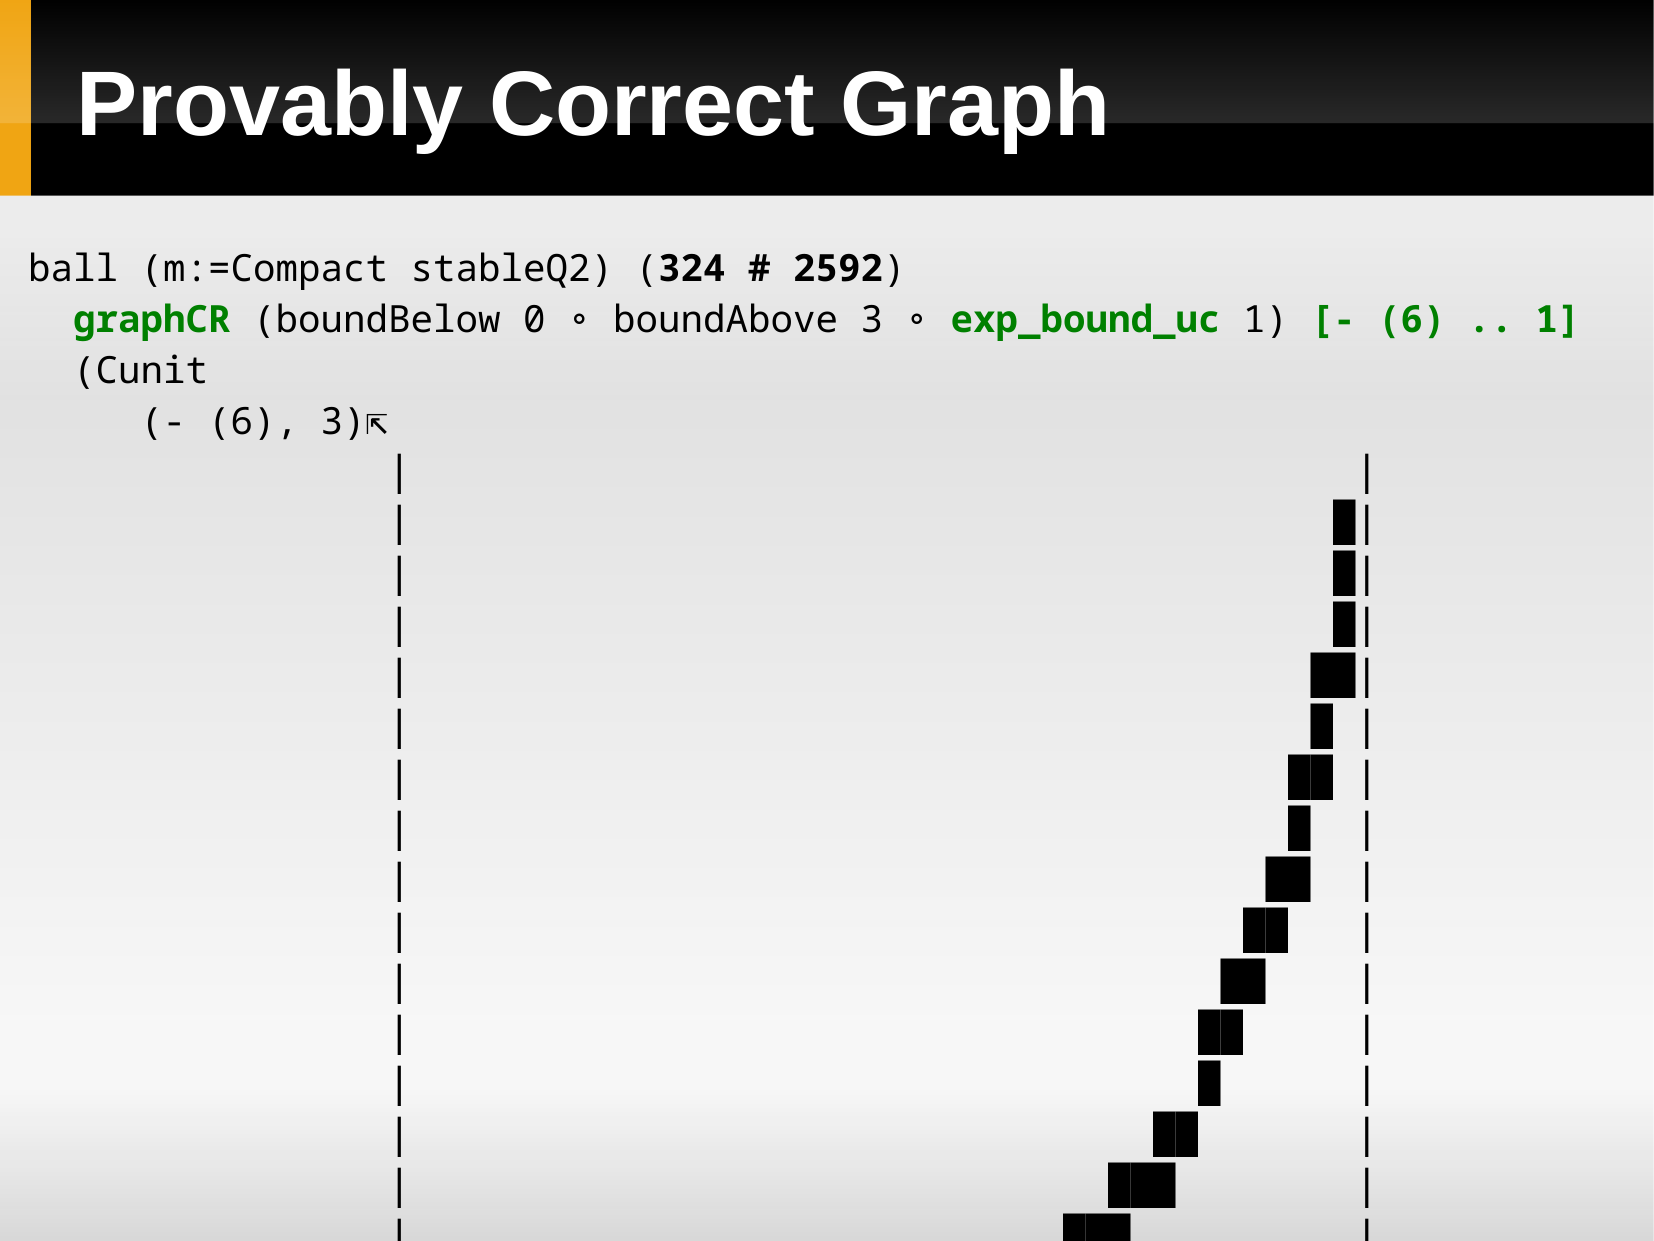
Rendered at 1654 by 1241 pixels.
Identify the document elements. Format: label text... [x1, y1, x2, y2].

picture [0, 0, 1654, 1241]
text_box ball (m:=Compact stableQ2) (324 # 2592) graphCR (boundBelow 0 ∘ boundAbove 3 ∘ exp_bound_uc 1) [- (6) .. 1] (Cunit (- (6), 3)⇱ ⎥ ⎢ ⎥ █⎢ ⎥ █⎢ ⎥ █⎢ ⎥ ██⎢ ⎥ █ ⎢ ⎥ ██ ⎢ ⎥ █ ⎢ ⎥ ██ ⎢ ⎥ ██ ⎢ ⎥ ██ ⎢ ⎥ ██ ⎢ ⎥ █ ⎢ ⎥ ██ ⎢ ⎥ ███ ⎢ ⎥ ███ ⎢ ⎥ █████ ⎢ ⎥██████████████████████████ ⎢ ⇲(1, 0)) [13, 234, 1641, 1172]
title Provably Correct Graph [76, 0, 1565, 208]
